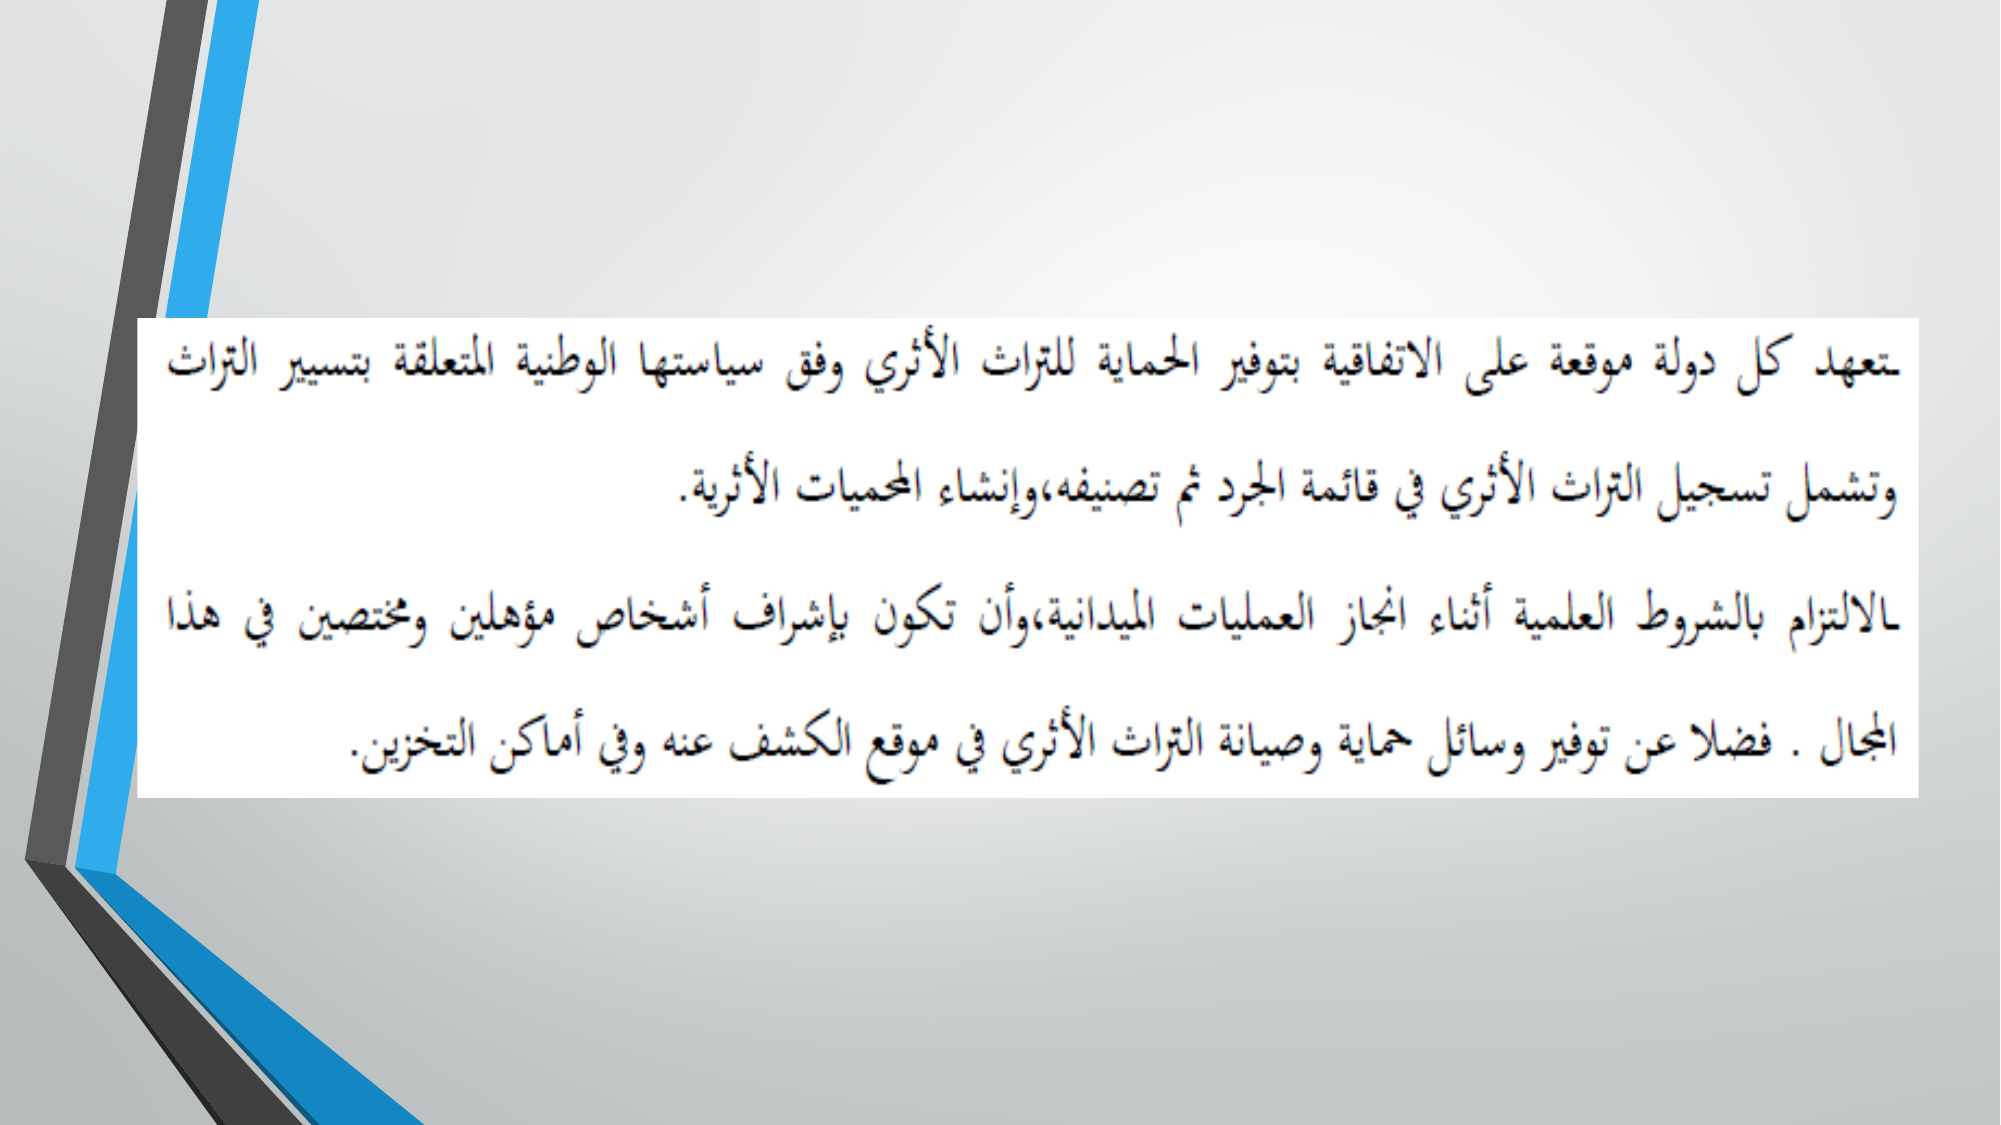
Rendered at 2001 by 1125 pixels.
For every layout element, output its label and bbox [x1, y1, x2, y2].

picture [137, 318, 1919, 798]
